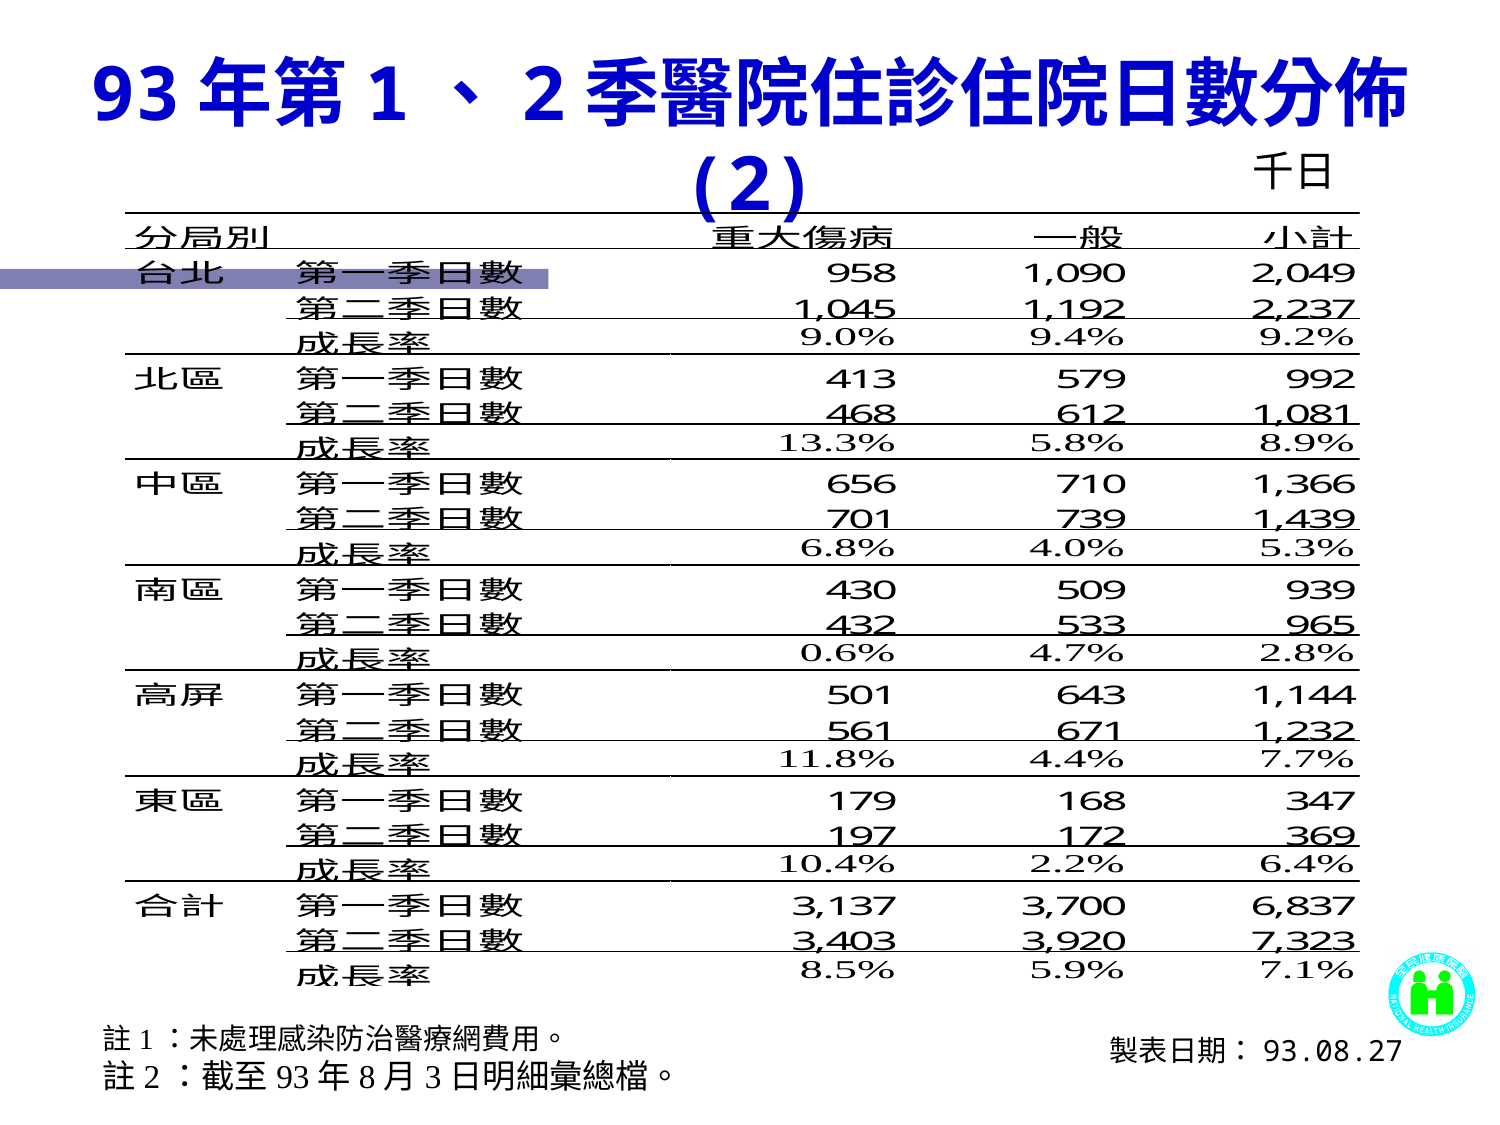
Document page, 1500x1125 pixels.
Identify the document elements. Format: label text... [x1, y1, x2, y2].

text_box 註1：未處理感染防治醫療網費用。 註2：截至93年8月3日明細彙總檔。 [87, 1012, 863, 1125]
title 93年第1、2季醫院住診住院日數分佈(2) [75, 37, 1426, 163]
text_box 千日 [1237, 137, 1352, 203]
text_box 製表日期：93.08.27 [1074, 1025, 1438, 1076]
chart [125, 212, 1363, 988]
